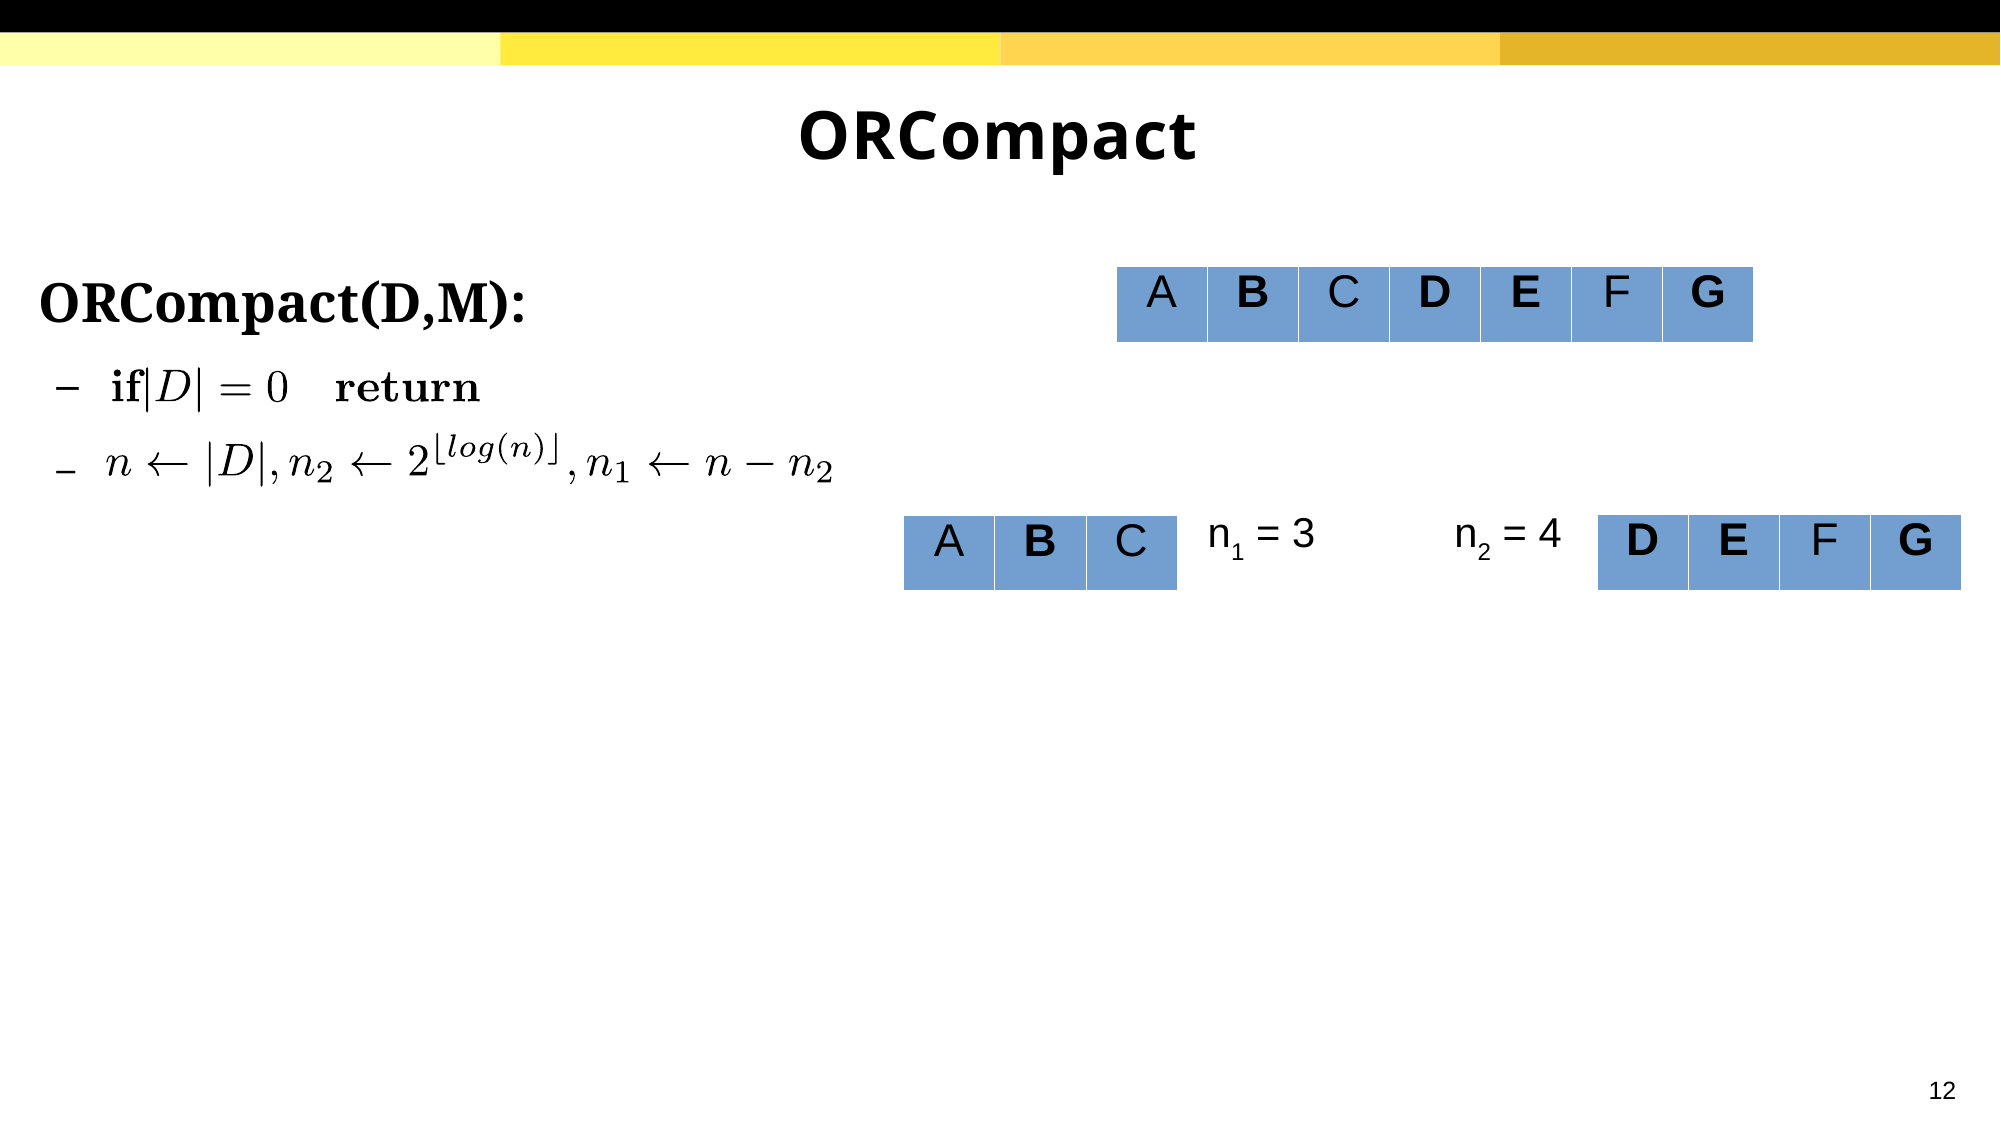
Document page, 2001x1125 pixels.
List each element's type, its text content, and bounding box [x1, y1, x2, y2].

text_box 12 [1913, 1069, 1972, 1113]
table_header G [1871, 515, 1961, 590]
table_header F [1780, 515, 1870, 590]
table_header A [1117, 267, 1207, 342]
table_header A [904, 516, 994, 590]
table_header F [1572, 267, 1662, 342]
list ORCompact(D,M): [0, 166, 1689, 1081]
text_box n1 = 3 [1192, 502, 1331, 574]
table_header C [1299, 267, 1389, 342]
text_box [112, 366, 480, 413]
table_header B [995, 516, 1086, 590]
text_box [106, 432, 832, 487]
table_header G [1663, 267, 1753, 342]
table_header D [1390, 267, 1480, 342]
table_header E [1689, 515, 1779, 590]
table_header B [1208, 267, 1298, 342]
text_box n2 = 4 [1439, 501, 1577, 574]
table_header E [1481, 267, 1571, 342]
title ORCompact [48, 65, 1947, 213]
table_header C [1087, 516, 1177, 590]
table_header D [1598, 515, 1688, 590]
